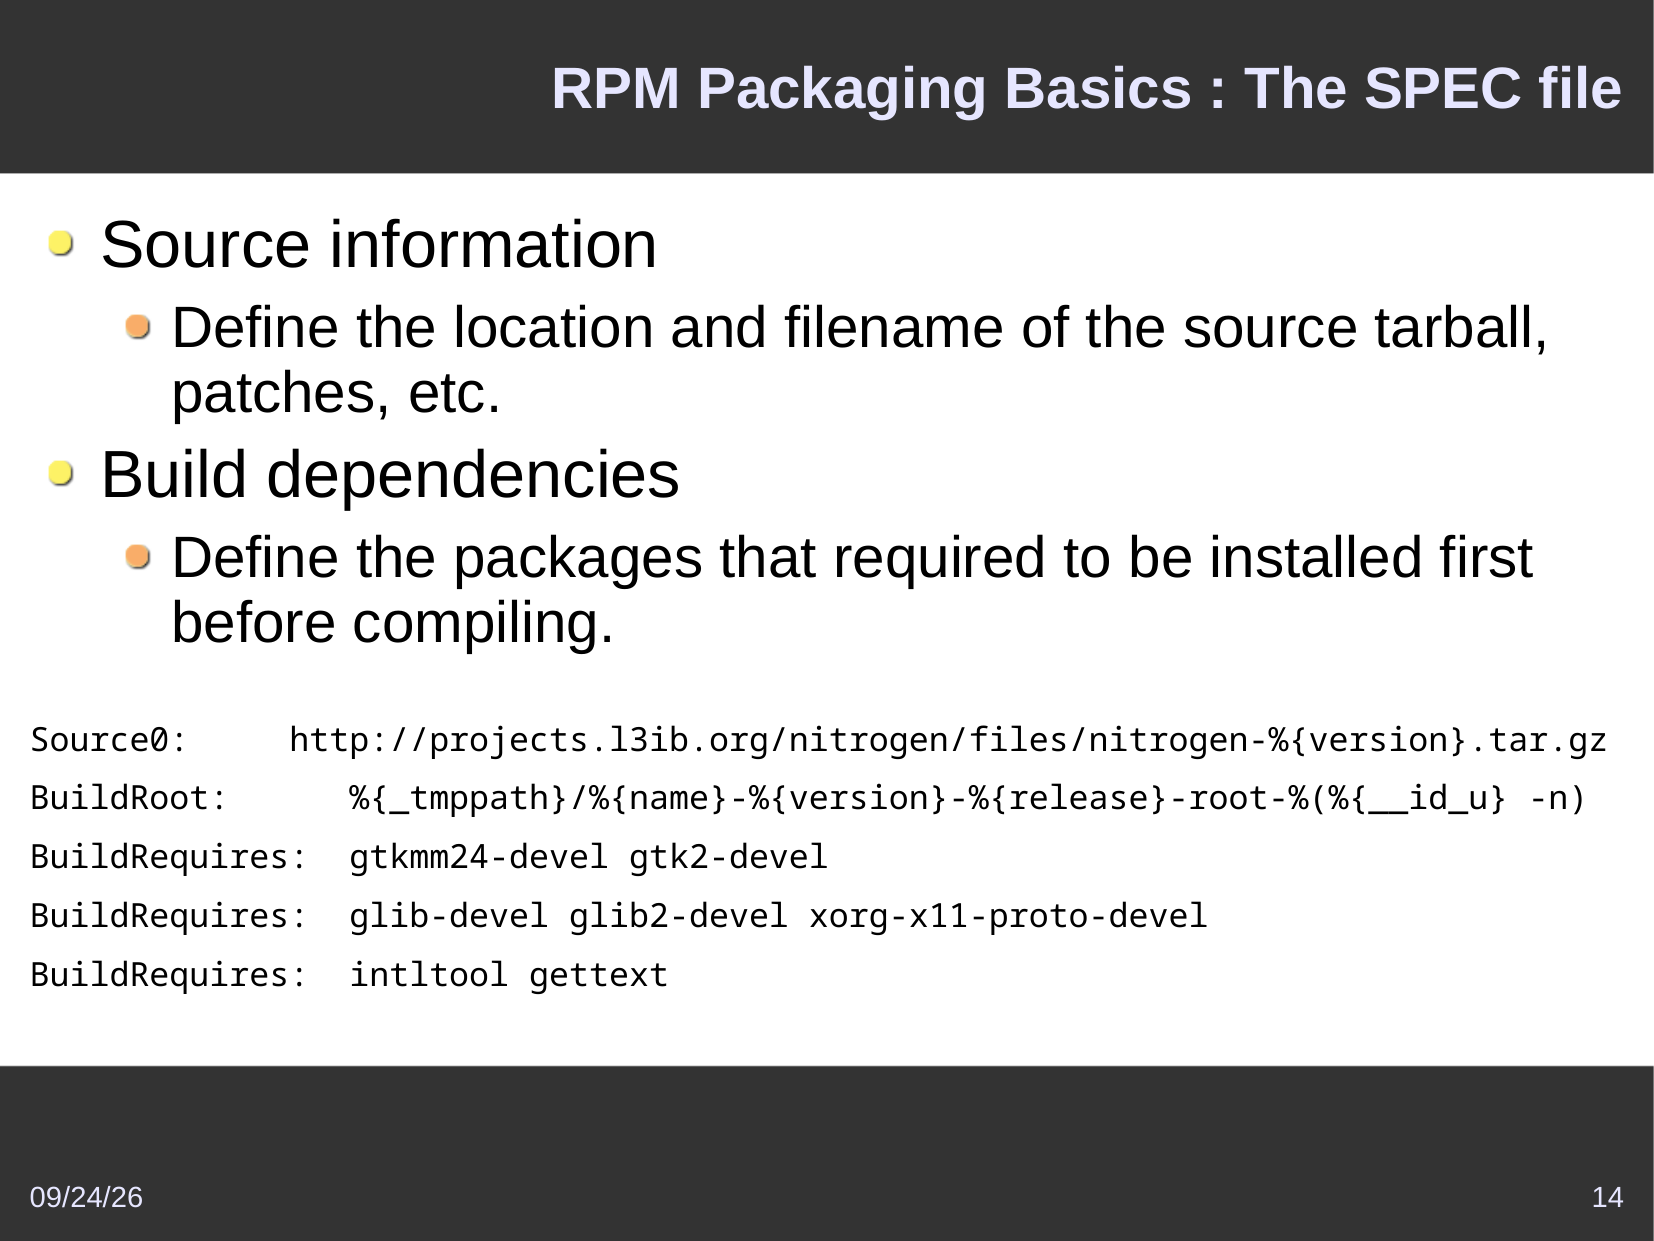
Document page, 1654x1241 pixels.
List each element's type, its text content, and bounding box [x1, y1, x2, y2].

picture [0, 0, 1654, 1241]
list Source information Define the location and filename of the source tarball, patches, etc. Build dependencies Define the packages that required to be installed first before compiling. Source0: http://projects.l3ib.org/nitrogen/files/nitrogen-%{version}.tar.gz BuildRoot: %{_tmppath}/%{name}-%{version}-%{release}-root-%(%{__id_u} -n) BuildRequires: gtkmm24-devel gtk2-devel BuildRequires: glib-devel glib2-devel xorg-x11-proto-devel BuildRequires: intltool gettext [29, 206, 1625, 1019]
title RPM Packaging Basics : The SPEC file [29, 36, 1625, 141]
